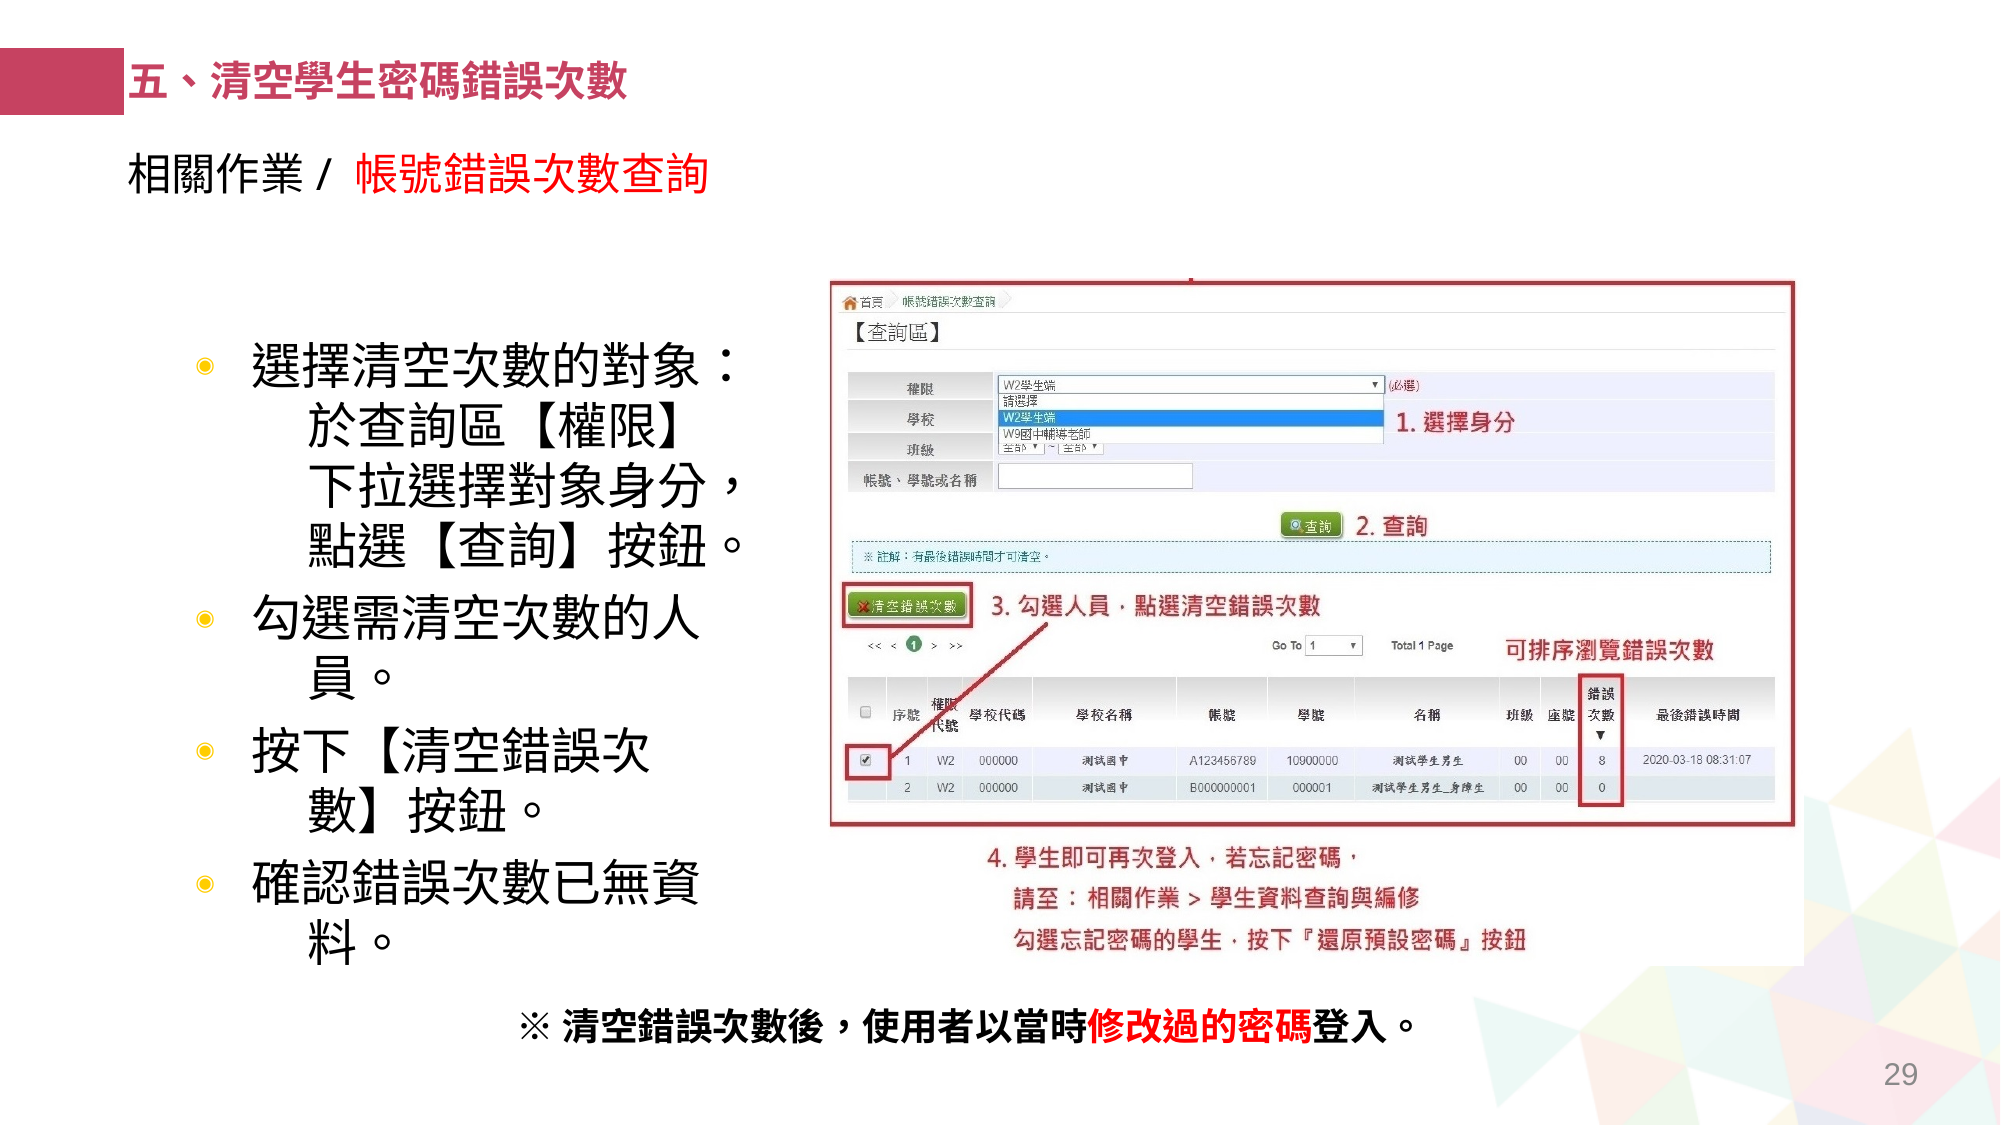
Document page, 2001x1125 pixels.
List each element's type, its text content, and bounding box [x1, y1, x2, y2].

text_box 五、清空學生密碼錯誤次數 [112, 47, 673, 114]
text_box ※清空錯誤次數後，使用者以當時修改過的密碼登入。 [482, 987, 1542, 1080]
text_box 相關作業/ 帳號錯誤次數查詢 [112, 138, 713, 208]
picture [828, 278, 1804, 966]
text_box 29 [1868, 1038, 1989, 1125]
text_box [0, 48, 124, 115]
text_box 選擇清空次數的對象：於查詢區【權限】下拉選擇對象身分，點選【查詢】按鈕。 勾選需清空次數的人員。 按下【清空錯誤次數】按鈕。 確認錯誤次數已無資料。 [143, 319, 761, 664]
